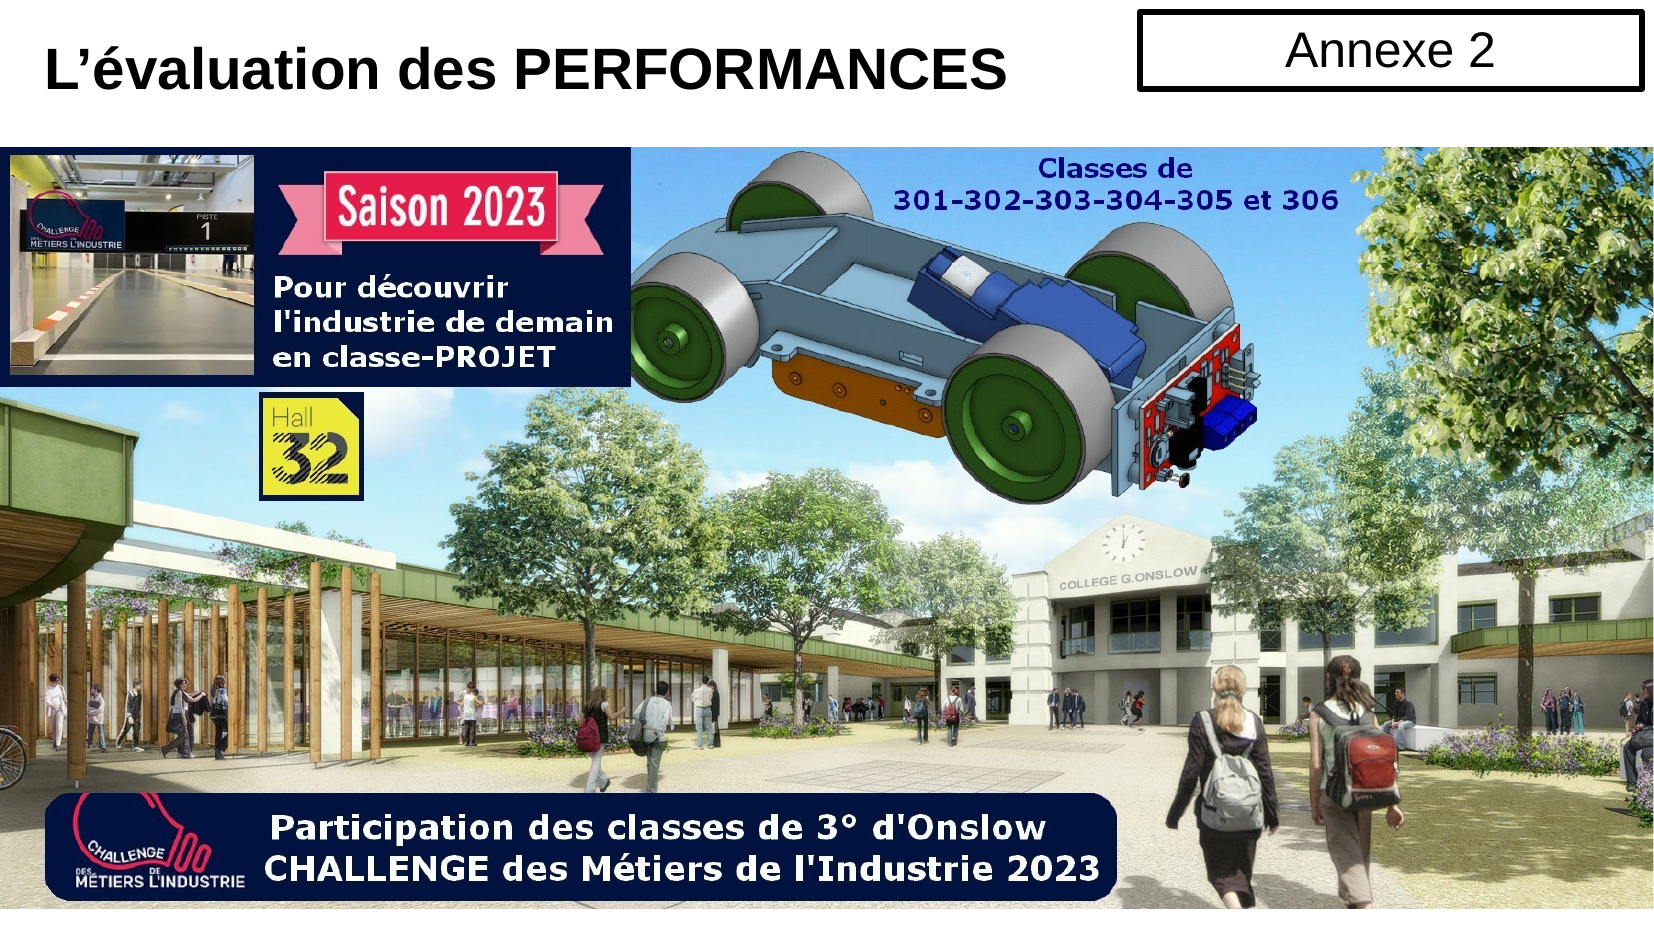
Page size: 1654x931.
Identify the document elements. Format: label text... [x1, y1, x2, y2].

text_box Annexe 2 [1139, 11, 1642, 89]
picture [0, 147, 1654, 909]
text_box L’évaluation des PERFORMANCES [29, 29, 1093, 152]
